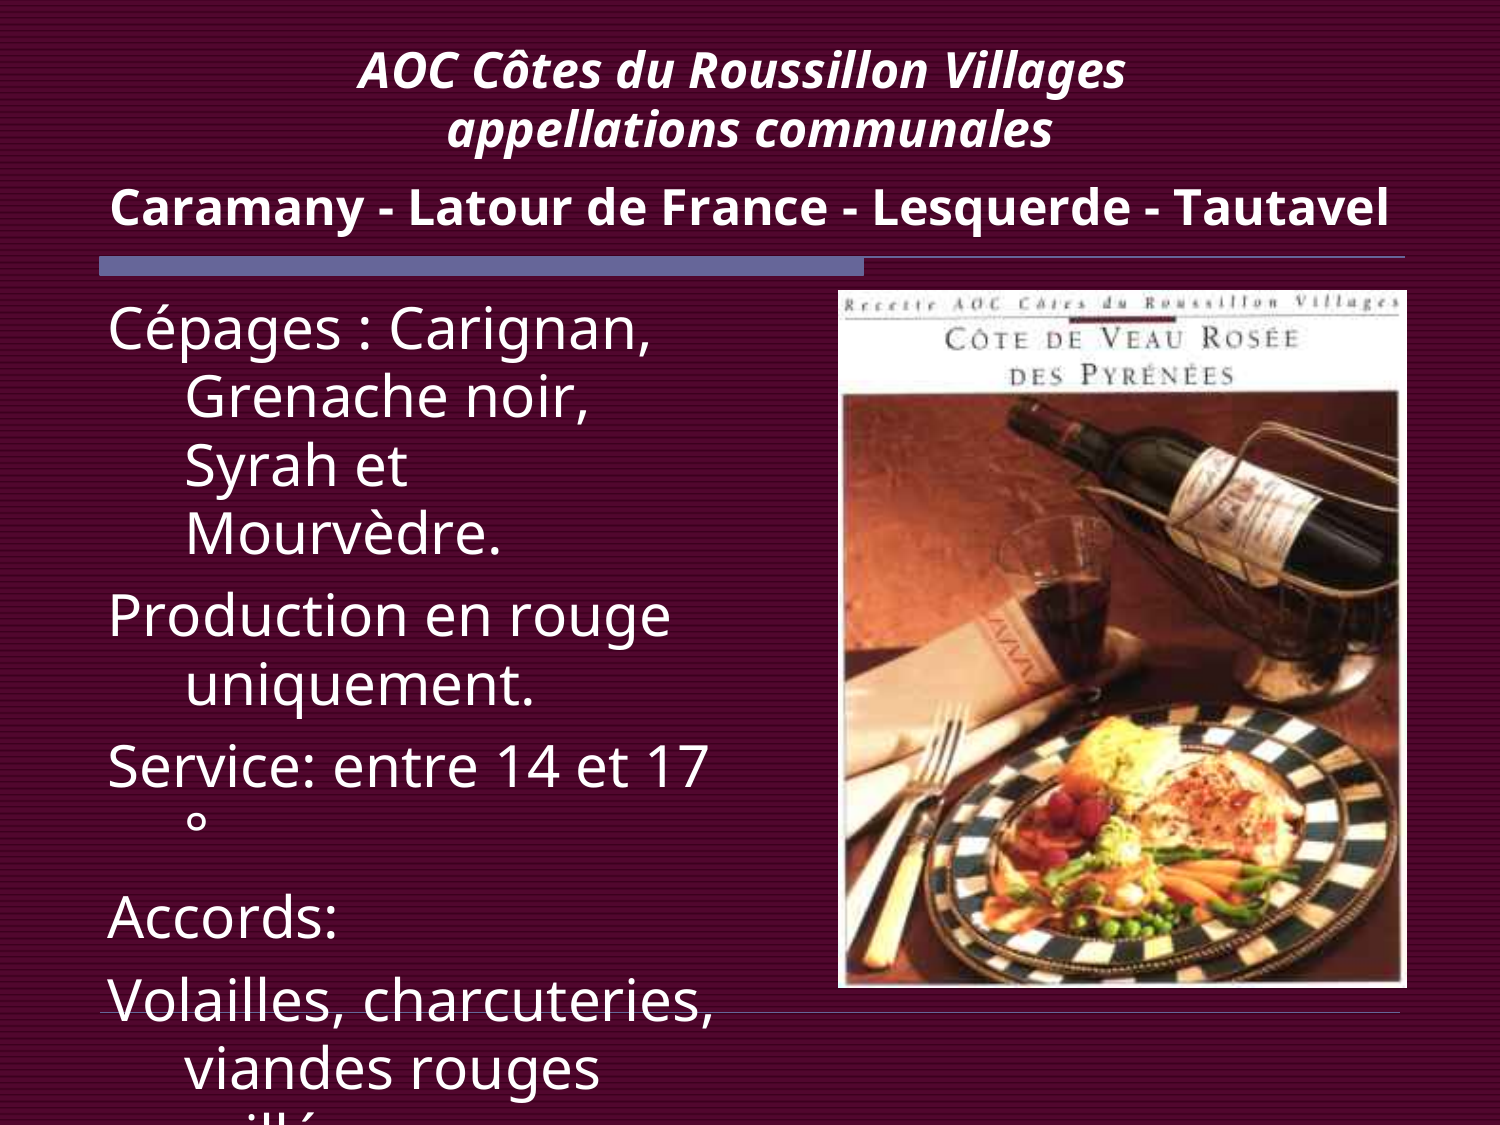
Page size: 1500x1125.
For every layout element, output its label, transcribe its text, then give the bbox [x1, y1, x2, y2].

picture [0, 0, 1500, 1125]
title AOC Côtes du Roussillon Villages appellations communales Caramany - Latour de France - Lesquerde - Tautavel [94, 1, 1407, 250]
list Cépages : Carignan, Grenache noir, Syrah et Mourvèdre. Production en rouge uniquement. Service: entre 14 et 17 ° Accords: Volailles, charcuteries, viandes rouges grillées ou en sauce… [92, 287, 737, 1125]
